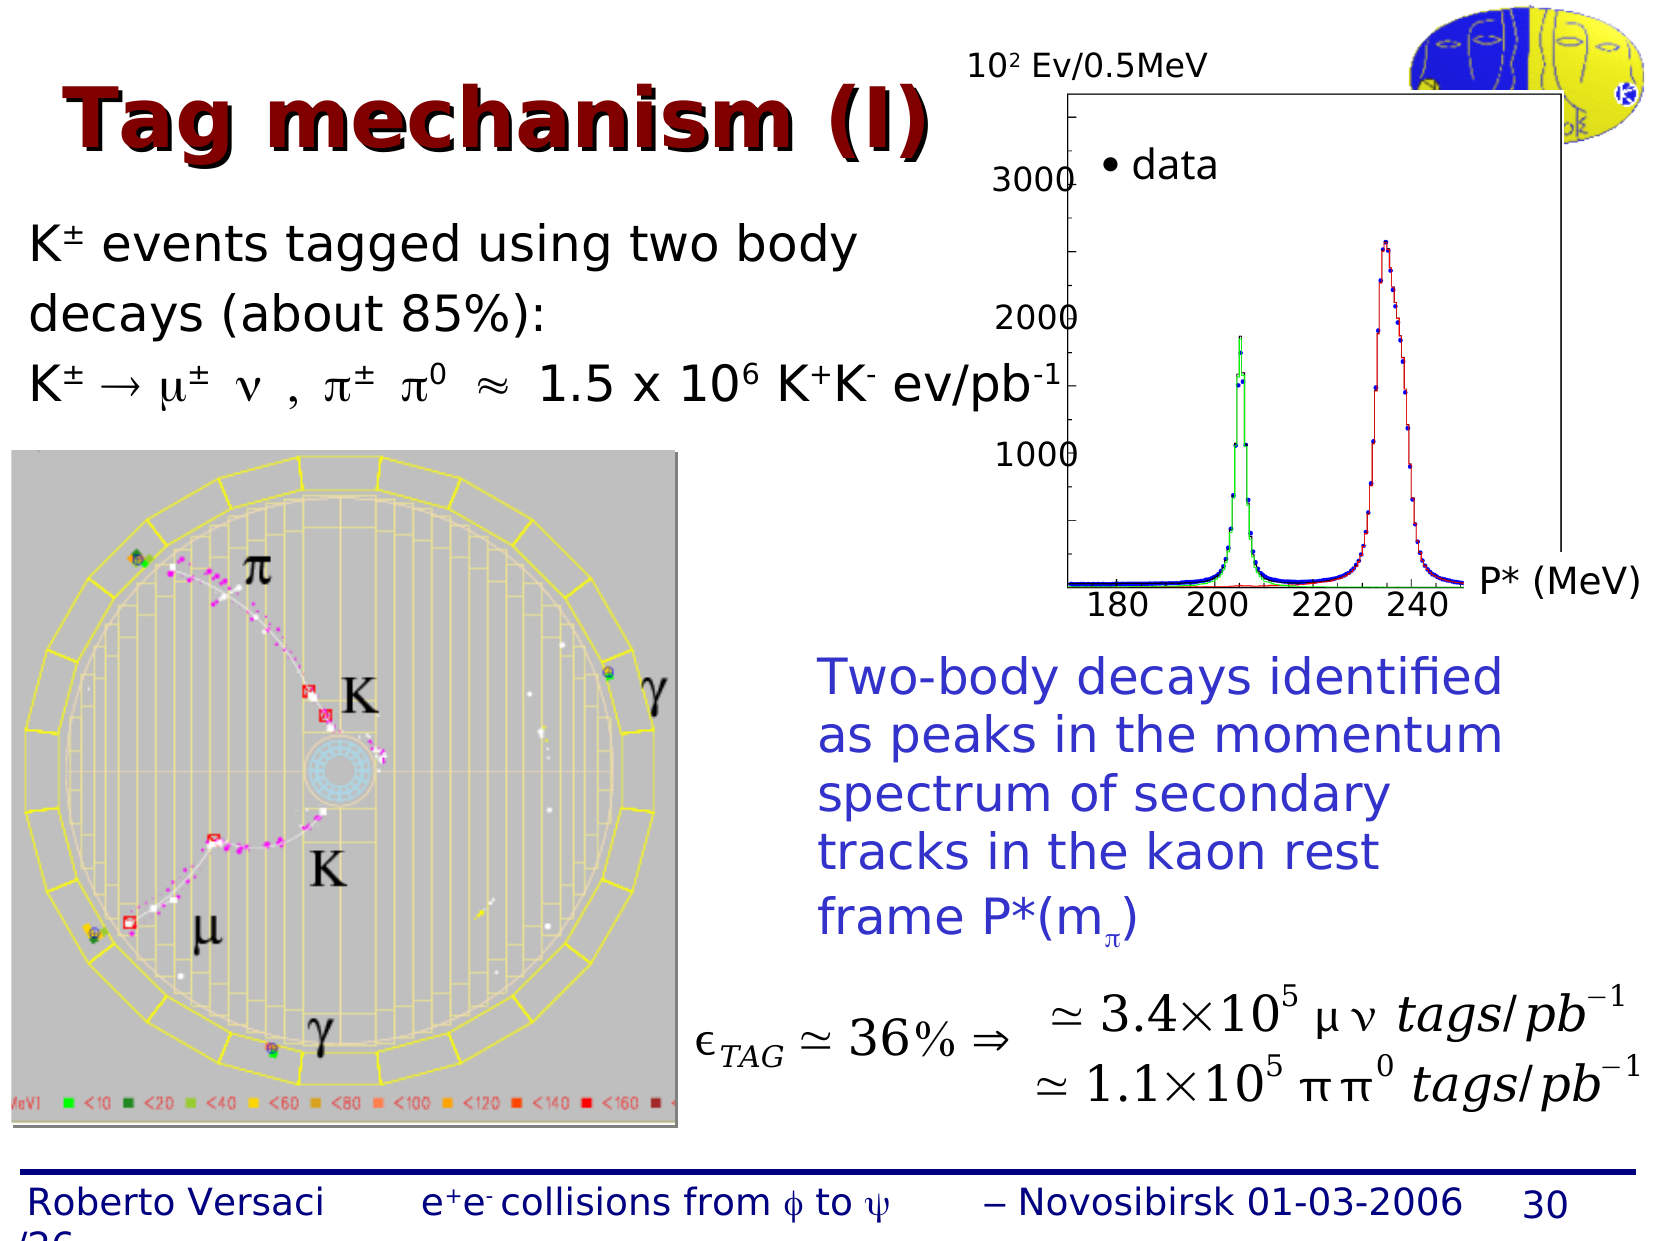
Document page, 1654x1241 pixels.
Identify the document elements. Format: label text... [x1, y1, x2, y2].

text_box 200 [1171, 578, 1265, 633]
text_box 180 [1071, 578, 1165, 633]
picture [11, 450, 676, 1126]
text_box 240 [1371, 578, 1465, 633]
picture [1063, 0, 1654, 591]
text_box P* (MeV) [1463, 552, 1654, 612]
text_box Two-body decays identified as peaks in the momentum spectrum of secondary tracks in the kaon rest frame P*(mp) [802, 640, 1540, 962]
chart [688, 978, 1649, 1118]
text_box Tag mechanism (I) [47, 63, 947, 176]
text_box 102 Ev/0.5MeV [951, 39, 1224, 94]
text_box 1000 [979, 428, 1095, 483]
text_box  data [1088, 127, 1289, 200]
text_box 3000 [976, 153, 1091, 208]
text_box K± events tagged using two body decays (about 85%): K± ® m± n , p± p0 » 1.5 x 106 K+K- ev/pb-1 [13, 207, 987, 433]
text_box 220 [1276, 578, 1370, 633]
text_box 2000 [987, 290, 1095, 345]
